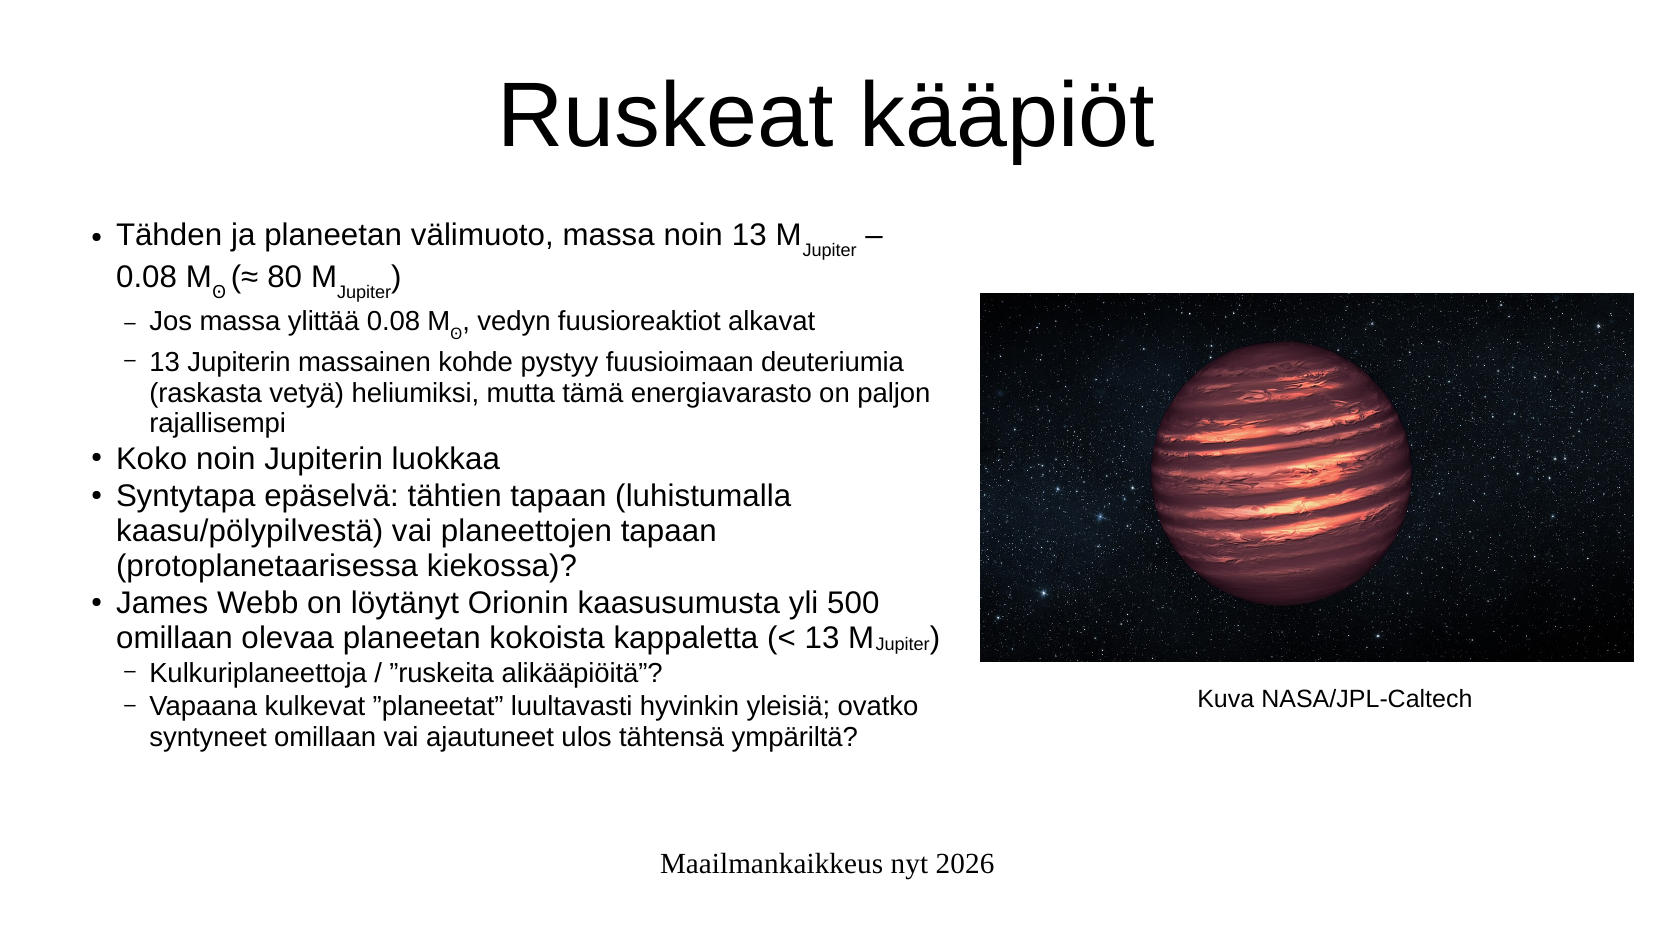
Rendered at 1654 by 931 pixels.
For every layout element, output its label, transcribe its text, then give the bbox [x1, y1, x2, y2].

picture [980, 293, 1634, 662]
text_box Kuva NASA/JPL-Caltech [1182, 677, 1489, 721]
title Ruskeat kääpiöt [82, 37, 1571, 193]
list Tähden ja planeetan välimuoto, massa noin 13 MJupiter – 0.08 Mʘ (≈ 80 MJupiter) Jos massa ylittää 0.08 Mʘ, vedyn fuusioreaktiot alkavat 13 Jupiterin massainen kohde pystyy fuusioimaan deuteriumia (raskasta vetyä) heliumiksi, mutta tämä energiavarasto on paljon rajallisempi Koko noin Jupiterin luokkaa Syntytapa epäselvä: tähtien tapaan (luhistumalla kaasu/pölypilvestä) vai planeettojen tapaan (protoplanetaarisessa kiekossa)? James Webb on löytänyt Orionin kaasusumusta yli 500 omillaan olevaa planeetan kokoista kappaletta (< 13 MJupiter) Kulkuriplaneettoja / ”ruskeita alikääpiöitä”? Vapaana kulkevat ”planeetat” luultavasti hyvinkin yleisiä; ovatko syntyneet omillaan vai ajautuneet ulos tähtensä ympäriltä? [82, 217, 945, 804]
